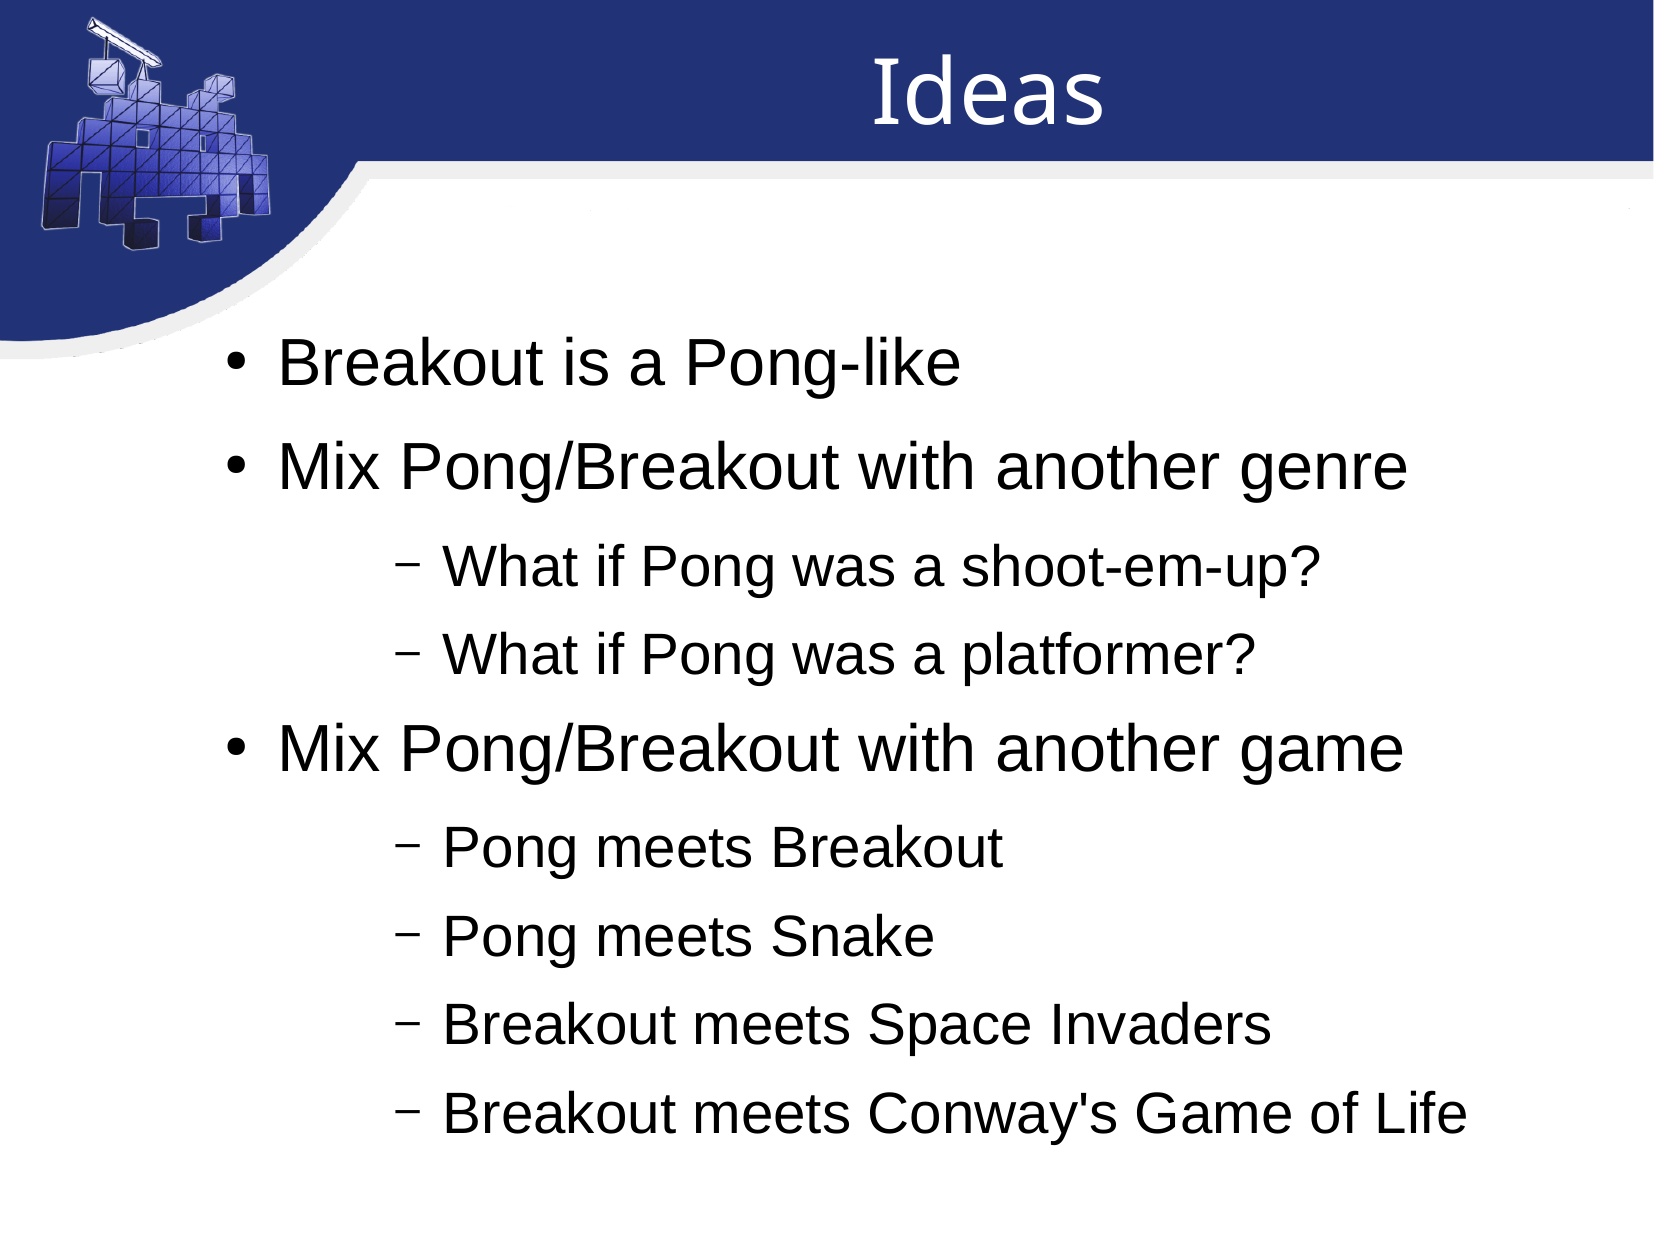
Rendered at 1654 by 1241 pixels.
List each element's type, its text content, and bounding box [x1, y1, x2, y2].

list Breakout is a Pong-like Mix Pong/Breakout with another genre What if Pong was a shoot-em-up? What if Pong was a platformer? Mix Pong/Breakout with another game Pong meets Breakout Pong meets Snake Breakout meets Space Invaders Breakout meets Conway's Game of Life [206, 324, 1595, 1146]
picture [0, 0, 1654, 443]
title Ideas [354, 29, 1625, 148]
